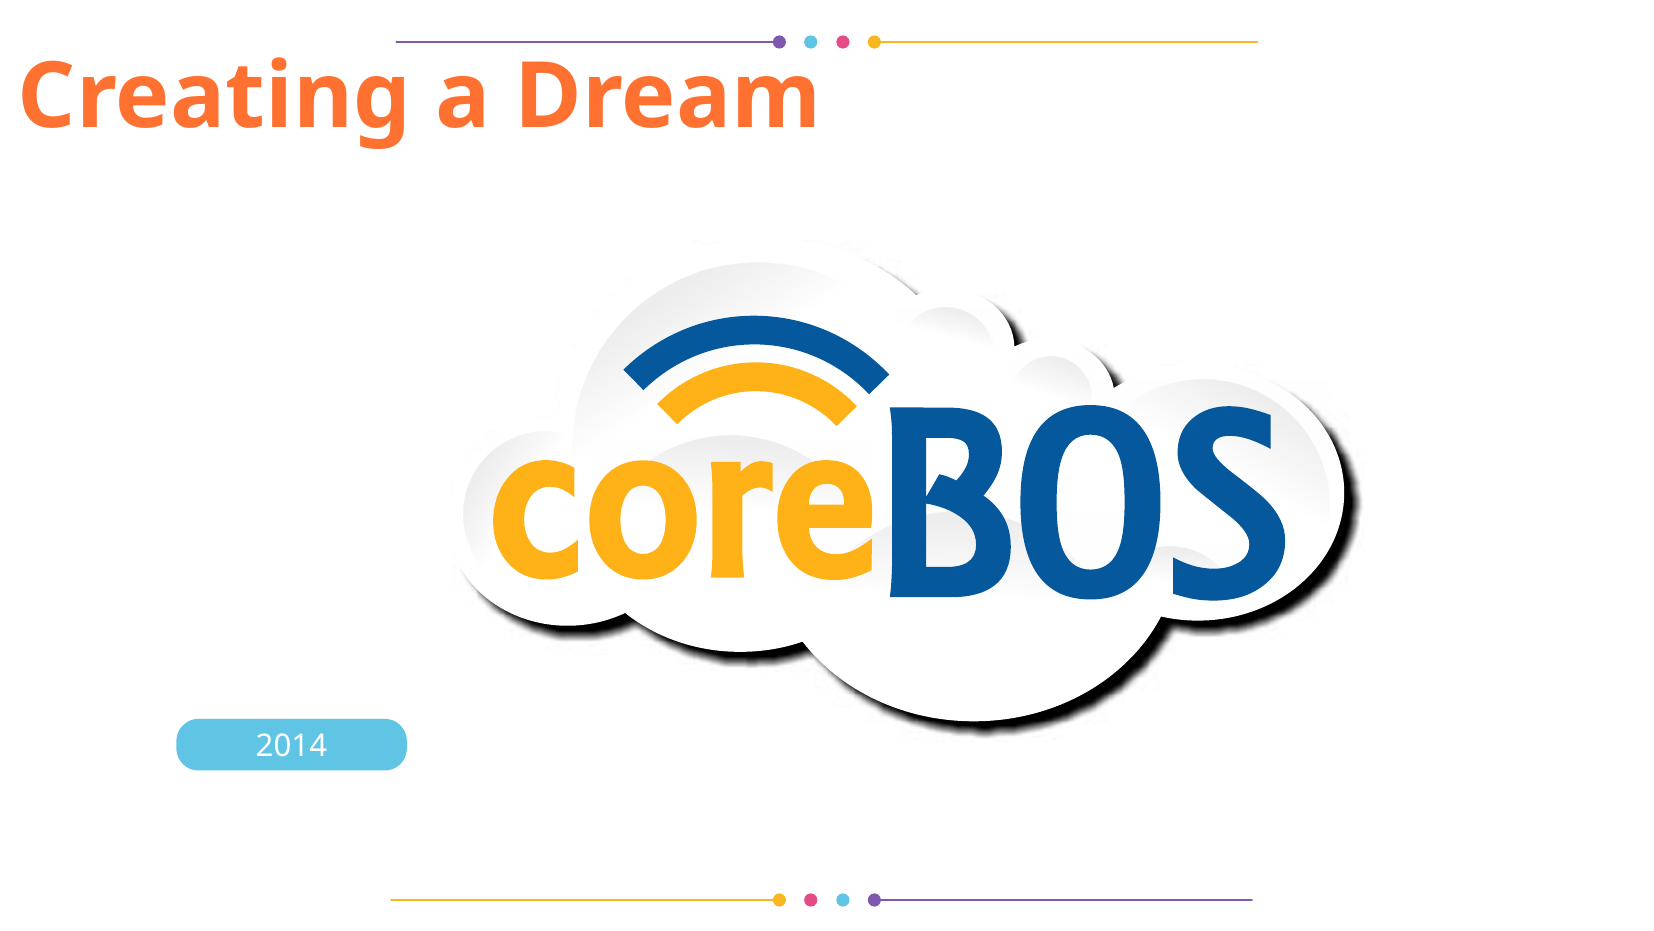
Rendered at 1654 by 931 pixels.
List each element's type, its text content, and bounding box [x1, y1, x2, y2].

text_box 2014 [176, 718, 407, 771]
picture [413, 213, 1388, 775]
title Creating a Dream [17, 7, 1022, 178]
